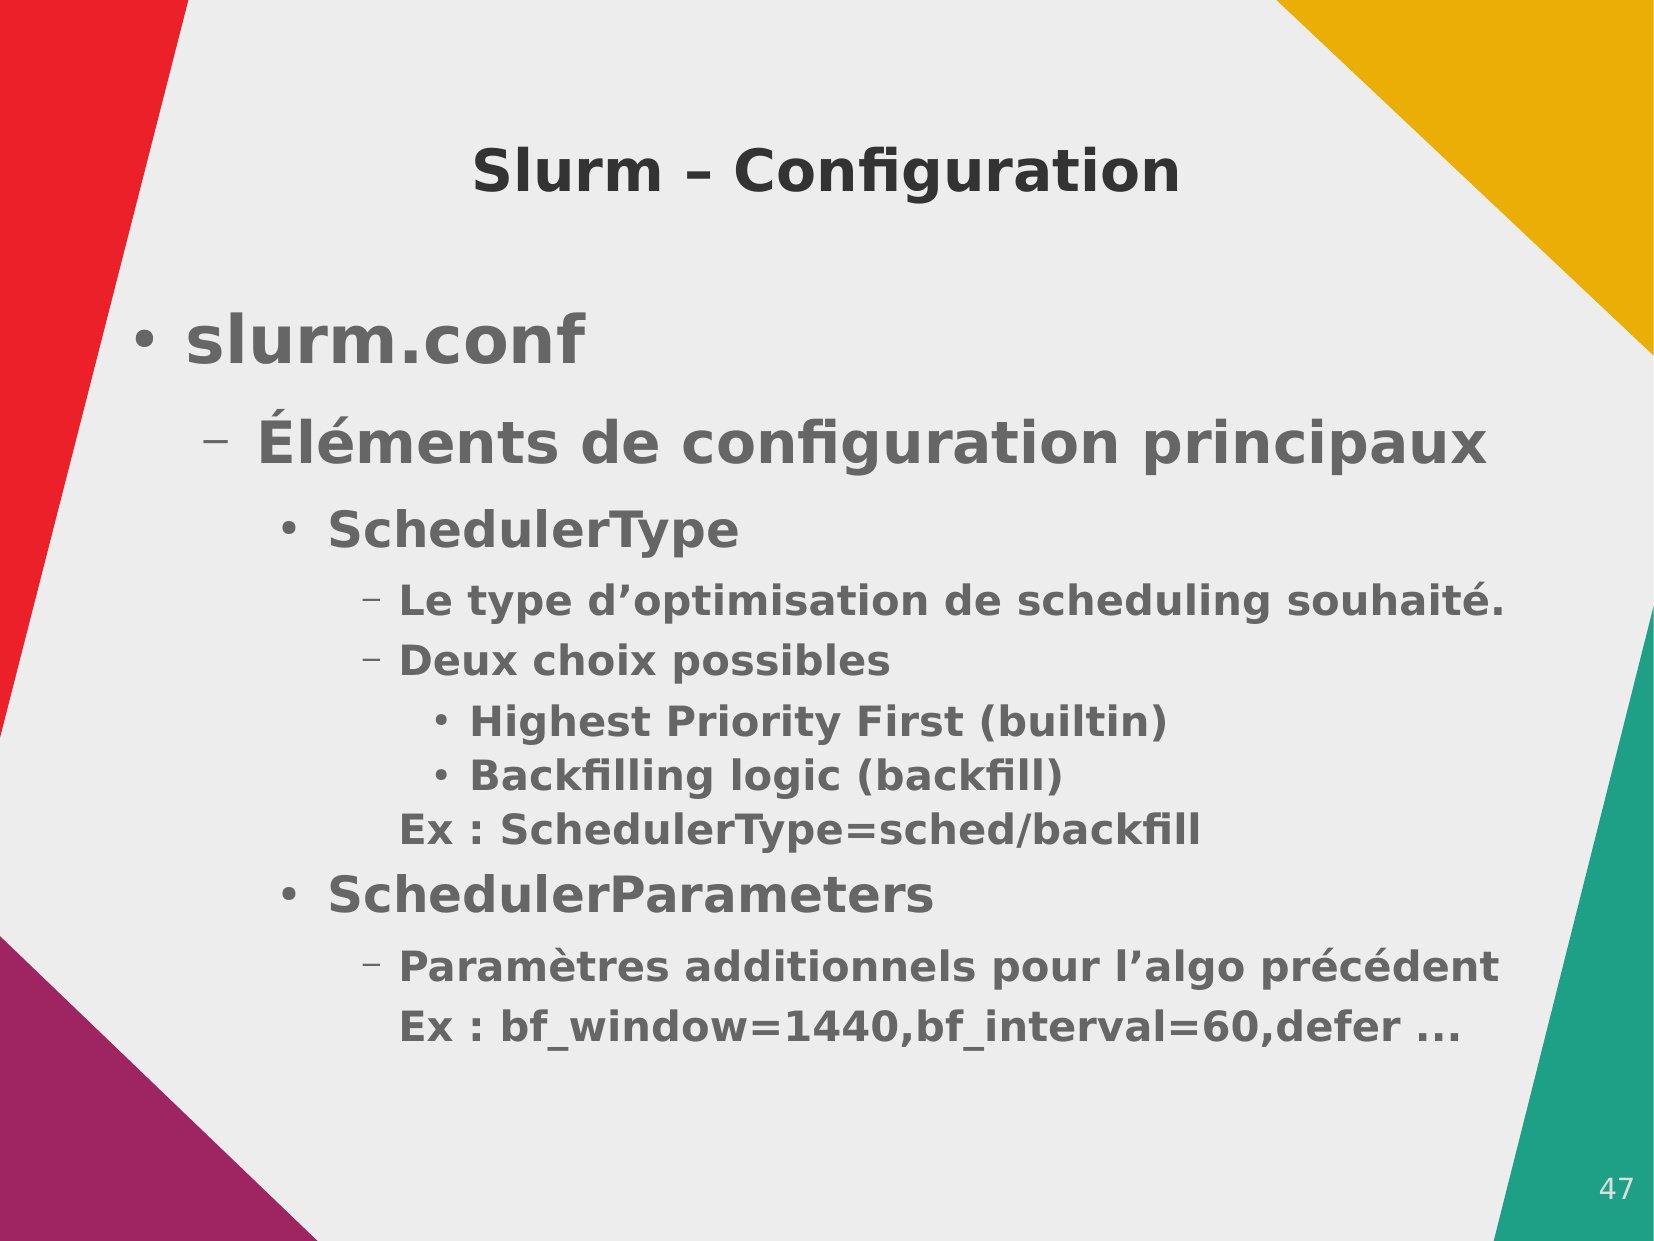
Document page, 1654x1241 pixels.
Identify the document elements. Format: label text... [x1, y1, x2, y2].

list slurm.conf Éléments de configuration principaux SchedulerType Le type d’optimisation de scheduling souhaité. Deux choix possibles Highest Priority First (builtin) Backfilling logic (backfill) Ex : SchedulerType=sched/backfill SchedulerParameters Paramètres additionnels pour l’algo précédent Ex : bf_window=1440,bf_interval=60,defer ... [114, 302, 1539, 1217]
title Slurm – Configuration [114, 73, 1539, 271]
